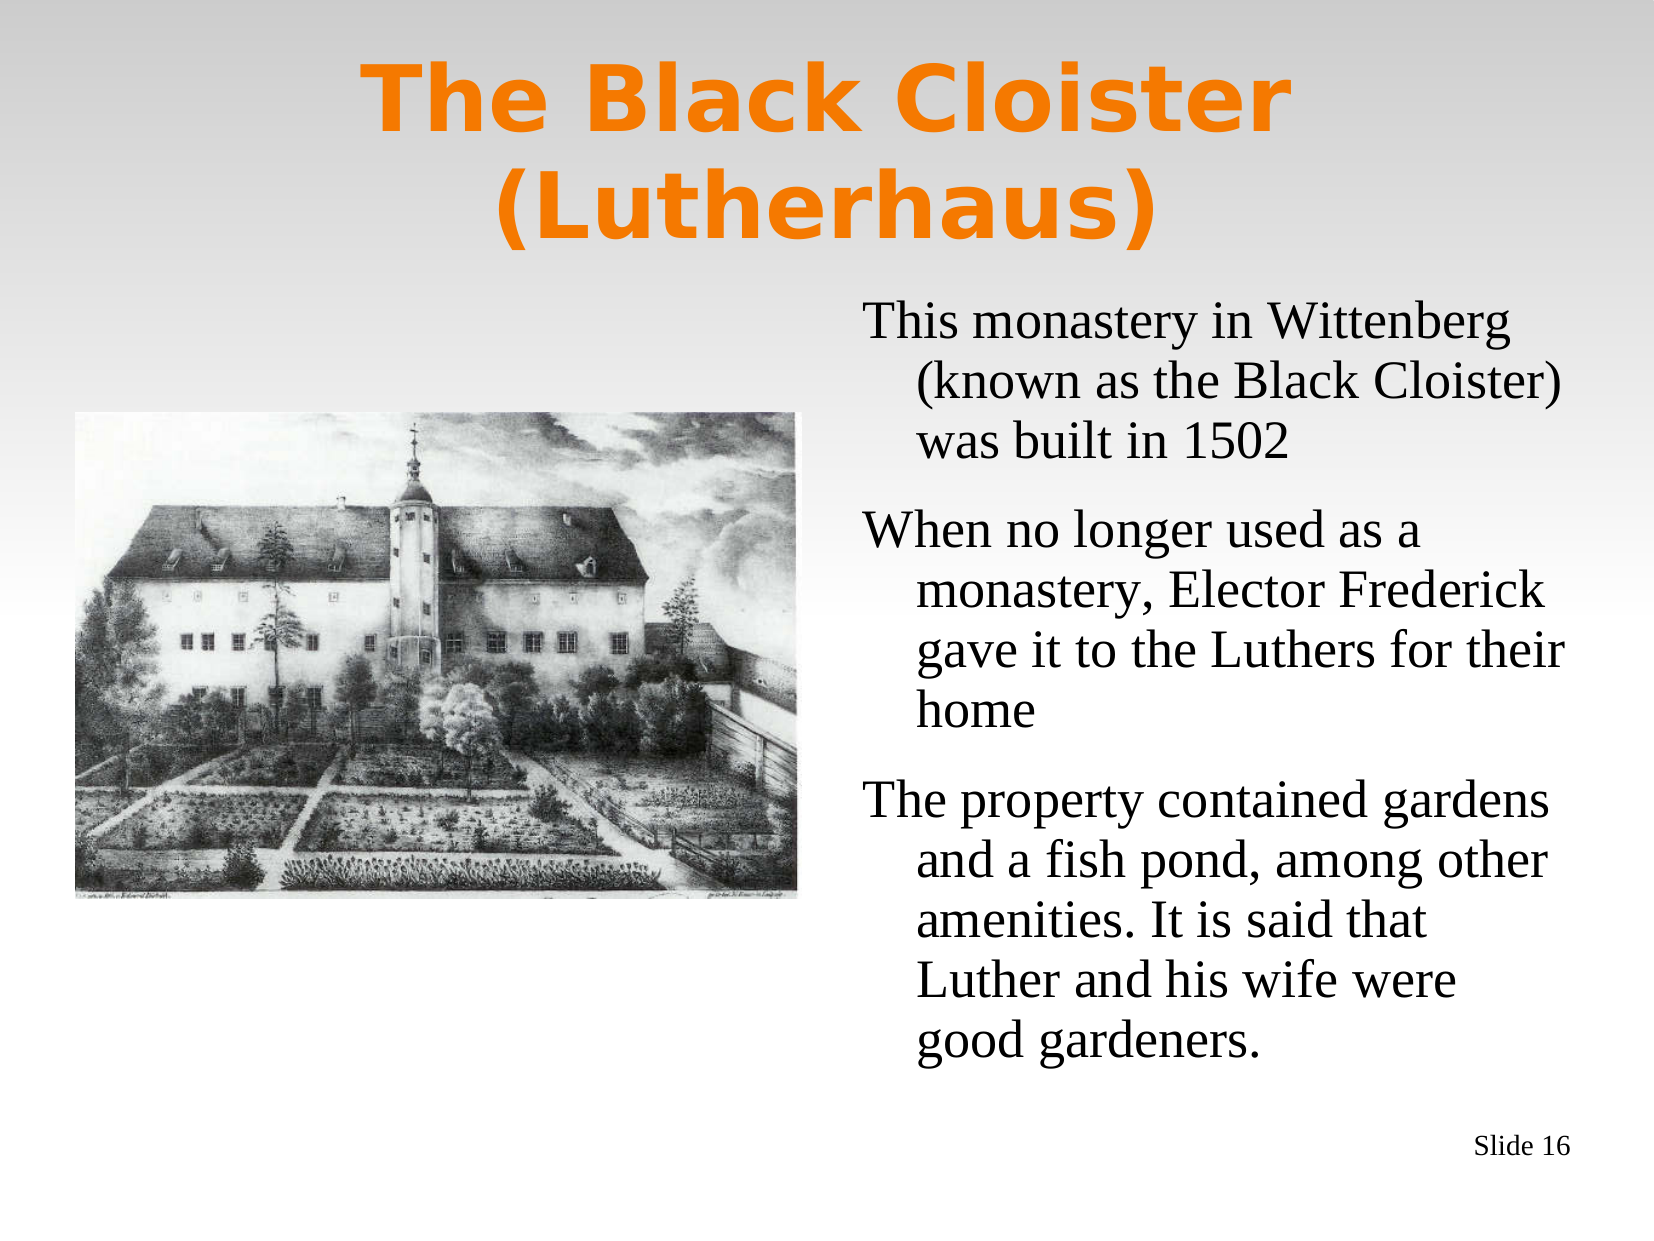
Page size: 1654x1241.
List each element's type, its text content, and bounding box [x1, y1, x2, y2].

picture [75, 412, 802, 899]
list This monastery in Wittenberg (known as the Black Cloister) was built in 1502 When no longer used as a monastery, Elector Frederick gave it to the Luthers for their home The property contained gardens and a fish pond, among other amenities. It is said that Luther and his wife were good gardeners. [845, 290, 1572, 1136]
title The Black Cloister (Lutherhaus) [82, 45, 1571, 261]
